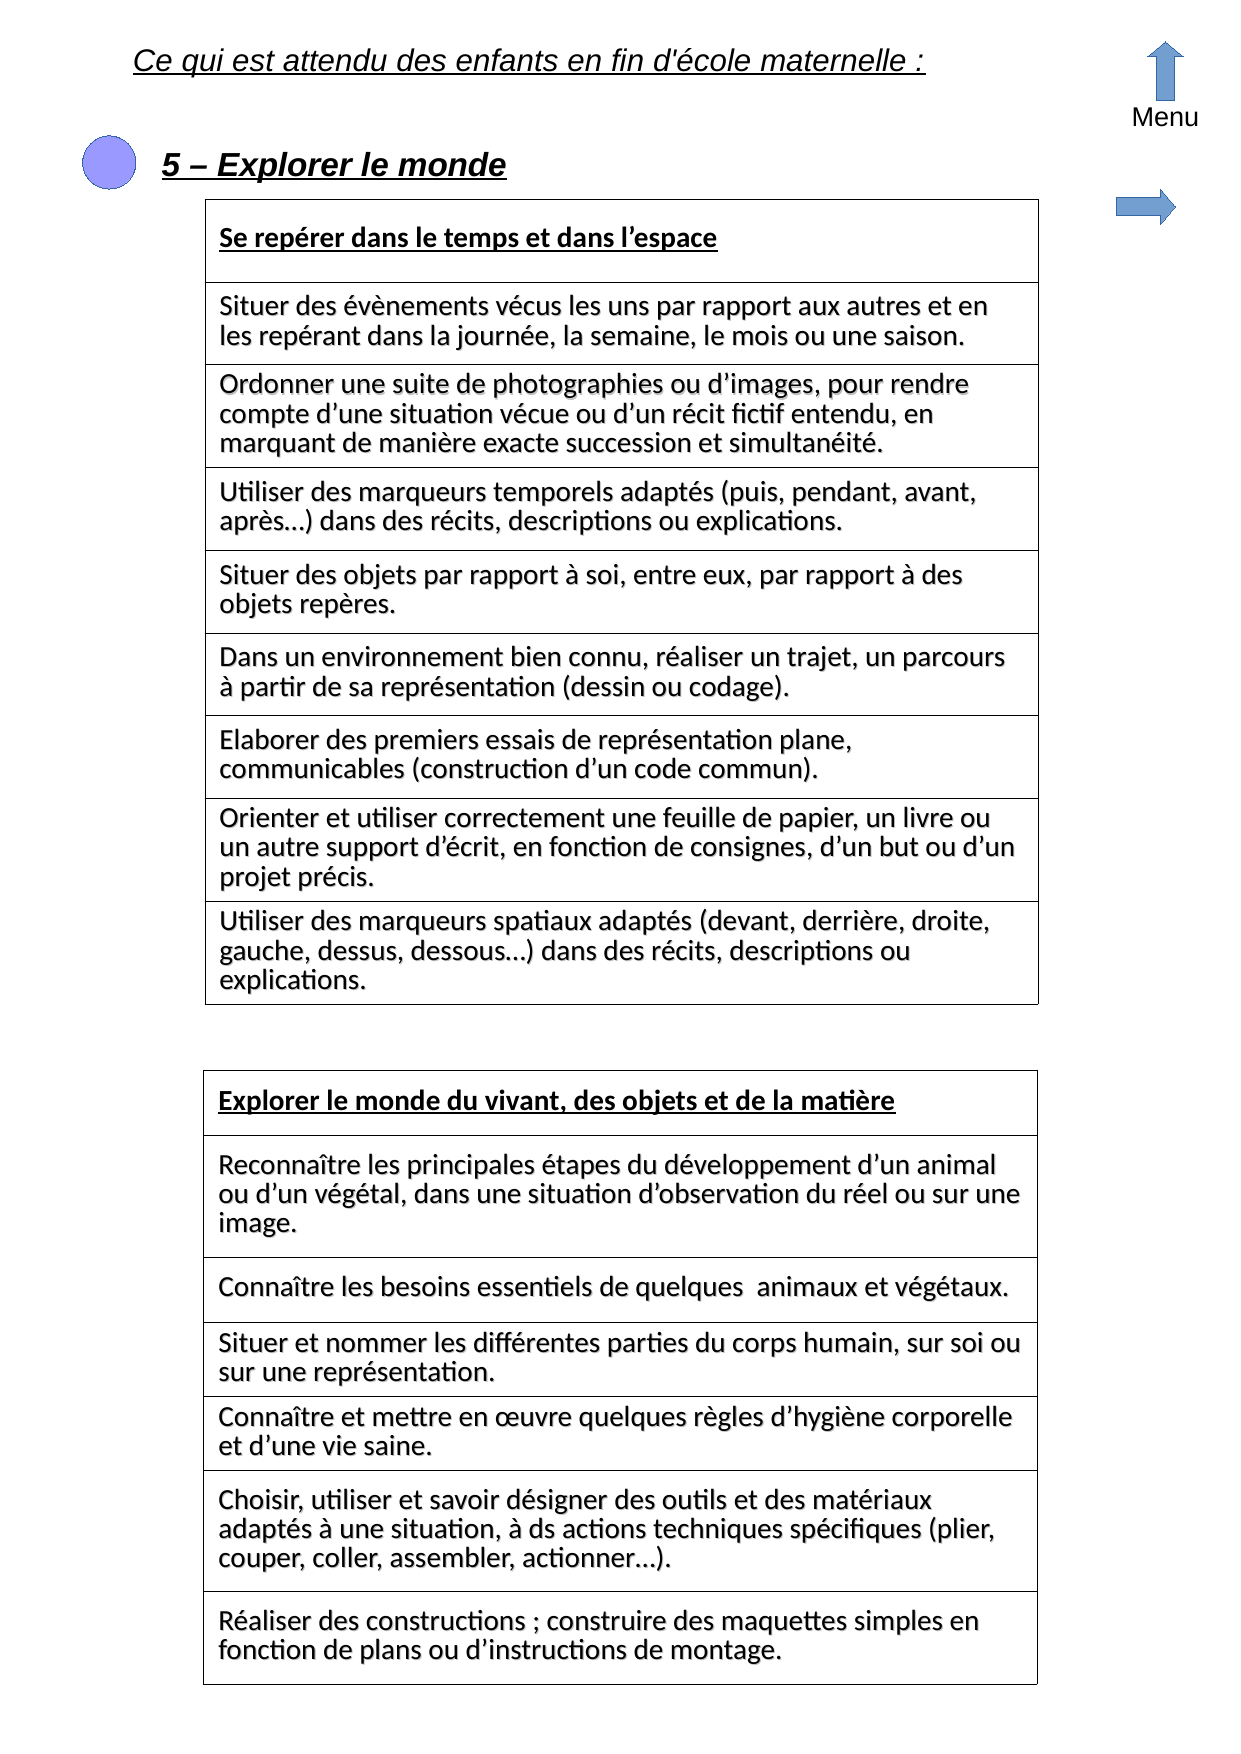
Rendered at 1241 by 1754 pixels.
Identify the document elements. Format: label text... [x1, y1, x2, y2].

text_box 5 – Explorer le monde [137, 138, 1205, 213]
table_cell Situer des objets par rapport à soi, entre eux, par rapport à des objets repères. [206, 551, 1038, 633]
table_cell Choisir, utiliser et savoir désigner des outils et des matériaux adaptés à une situation, à ds actions techniques spécifiques (plier, couper, coller, assembler, actionner…). [204, 1471, 1037, 1591]
table_cell Connaître et mettre en œuvre quelques règles d’hygiène corporelle et d’une vie saine. [204, 1397, 1037, 1470]
text_box Menu [1147, 41, 1184, 101]
table_header Explorer le monde du vivant, des objets et de la matière [204, 1071, 1037, 1135]
table_cell Dans un environnement bien connu, réaliser un trajet, un parcours à partir de sa représentation (dessin ou codage). [206, 634, 1038, 715]
table_cell Utiliser des marqueurs spatiaux adaptés (devant, derrière, droite, gauche, dessus, dessous…) dans des récits, descriptions ou explications. [206, 902, 1038, 1004]
table_cell Elaborer des premiers essais de représentation plane, communicables (construction d’un code commun). [206, 716, 1038, 798]
table_cell Ordonner une suite de photographies ou d’images, pour rendre compte d’une situation vécue ou d’un récit fictif entendu, en marquant de manière exacte succession et simultanéité. [206, 365, 1038, 467]
table_cell Orienter et utiliser correctement une feuille de papier, un livre ou un autre support d’écrit, en fonction de consignes, d’un but ou d’un projet précis. [206, 799, 1038, 901]
text_box [82, 135, 136, 190]
text_box [1116, 189, 1176, 225]
table_cell Situer des évènements vécus les uns par rapport aux autres et en les repérant dans la journée, la semaine, le mois ou une saison. [206, 283, 1038, 364]
text_box Ce qui est attendu des enfants en fin d'école maternelle : [118, 35, 1028, 85]
table_header Se repérer dans le temps et dans l’espace [206, 200, 1038, 282]
table_cell Situer et nommer les différentes parties du corps humain, sur soi ou sur une représentation. [204, 1323, 1037, 1396]
table_cell Réaliser des constructions ; construire des maquettes simples en fonction de plans ou d’instructions de montage. [204, 1592, 1037, 1684]
table_cell Connaître les besoins essentiels de quelques animaux et végétaux. [204, 1258, 1037, 1322]
table_cell Reconnaître les principales étapes du développement d’un animal ou d’un végétal, dans une situation d’observation du réel ou sur une image. [204, 1136, 1037, 1257]
table_cell Utiliser des marqueurs temporels adaptés (puis, pendant, avant, après…) dans des récits, descriptions ou explications. [206, 468, 1038, 550]
